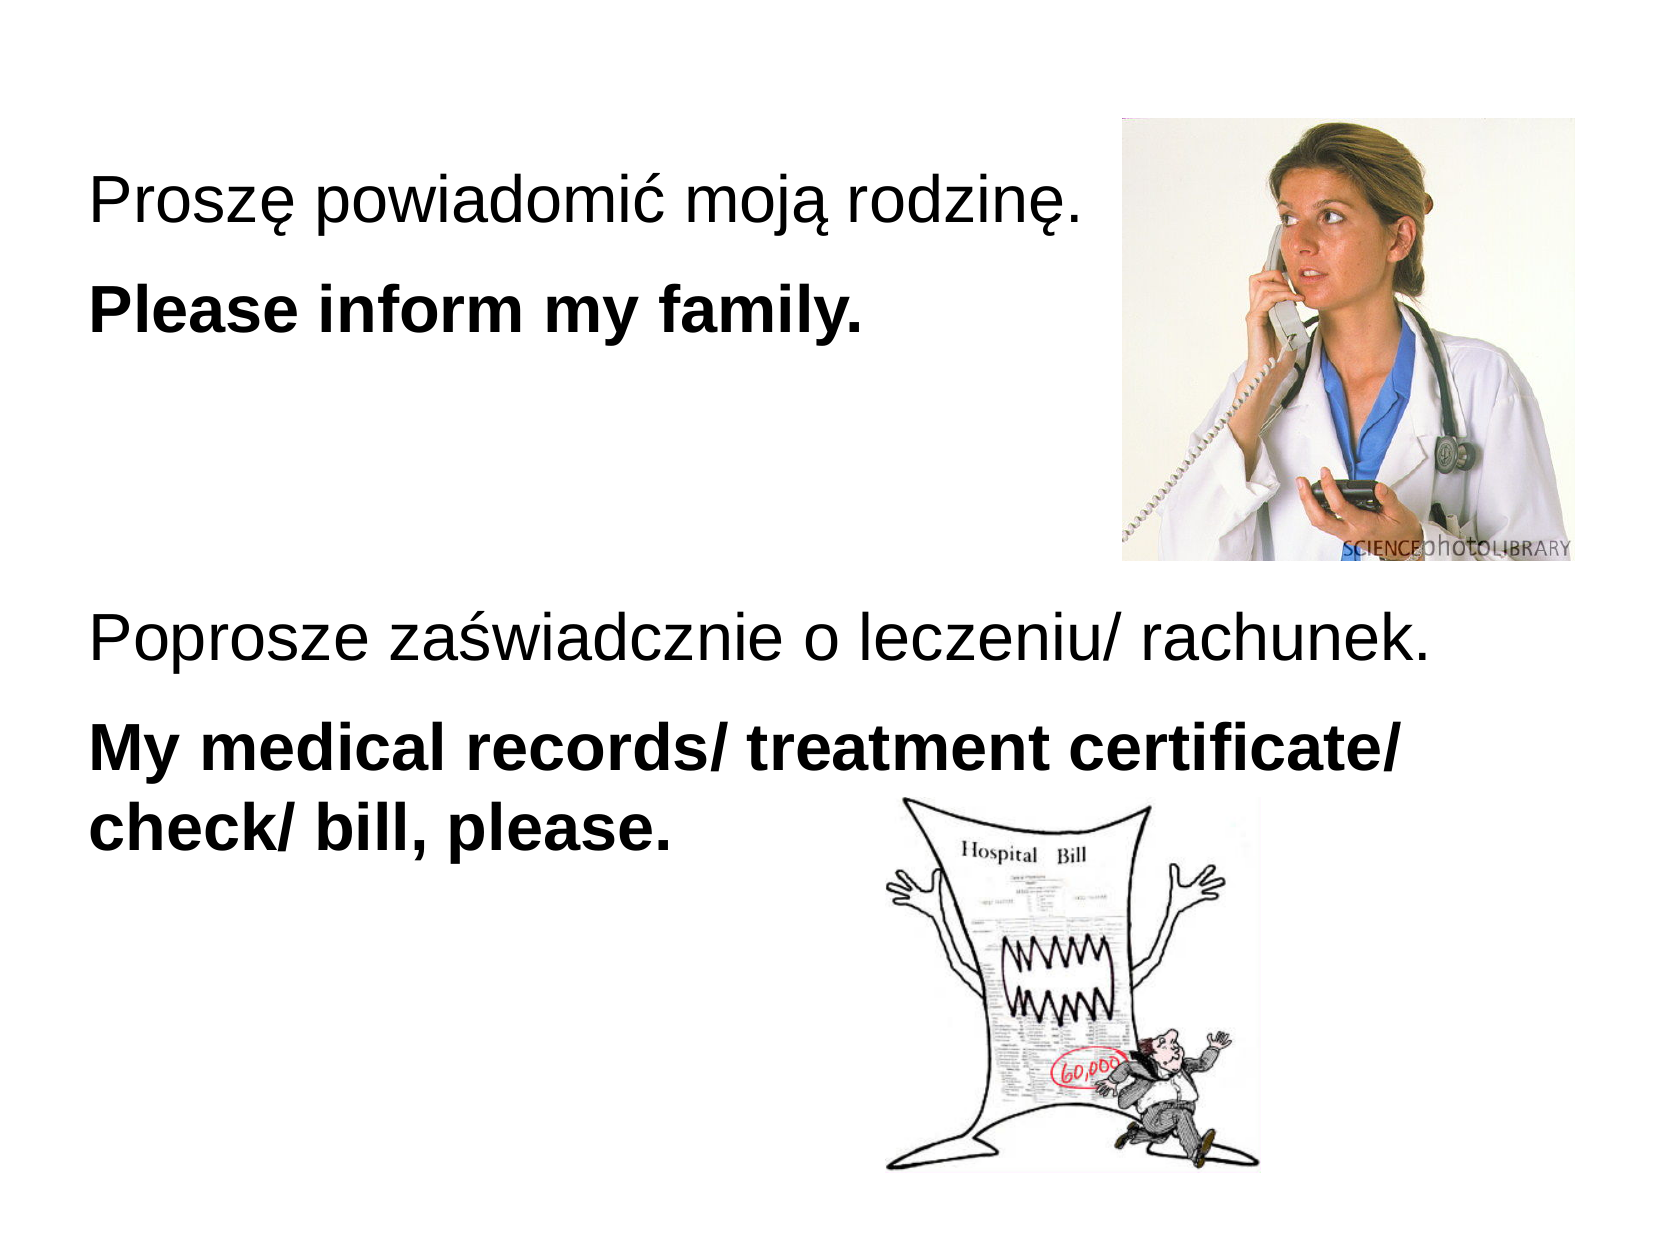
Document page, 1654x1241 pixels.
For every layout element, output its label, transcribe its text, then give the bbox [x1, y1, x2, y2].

list Proszę powiadomić moją rodzinę. Please inform my family. Poprosze zaświadcznie o leczeniu/ rachunek. My medical records/ treatment certificate/ check/ bill, please. [88, 155, 1577, 975]
picture [1122, 118, 1575, 562]
picture [885, 797, 1261, 1173]
